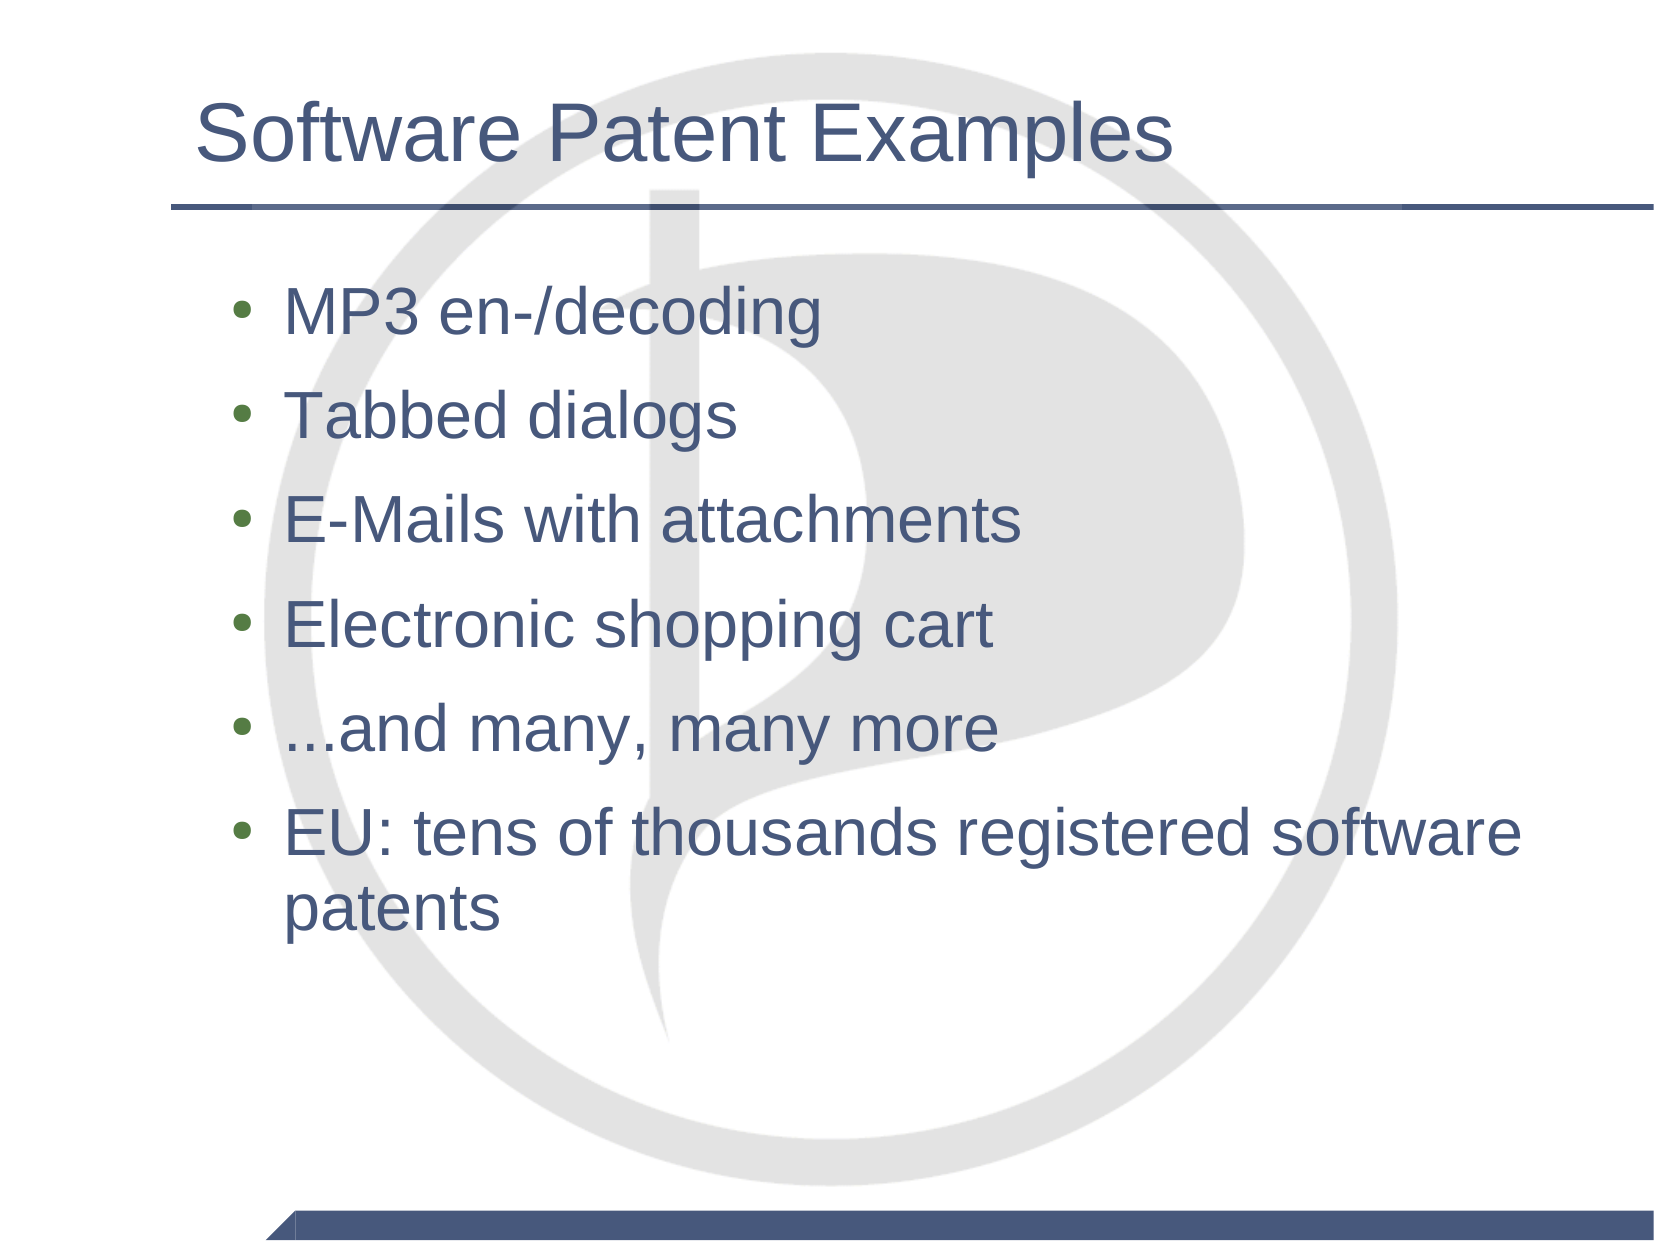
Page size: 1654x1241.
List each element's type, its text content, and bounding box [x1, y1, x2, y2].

title Software Patent Examples [194, 29, 1530, 237]
list MP3 en-/decoding Tabbed dialogs E-Mails with attachments Electronic shopping cart ...and many, many more EU: tens of thousands registered software patents [212, 274, 1530, 1093]
